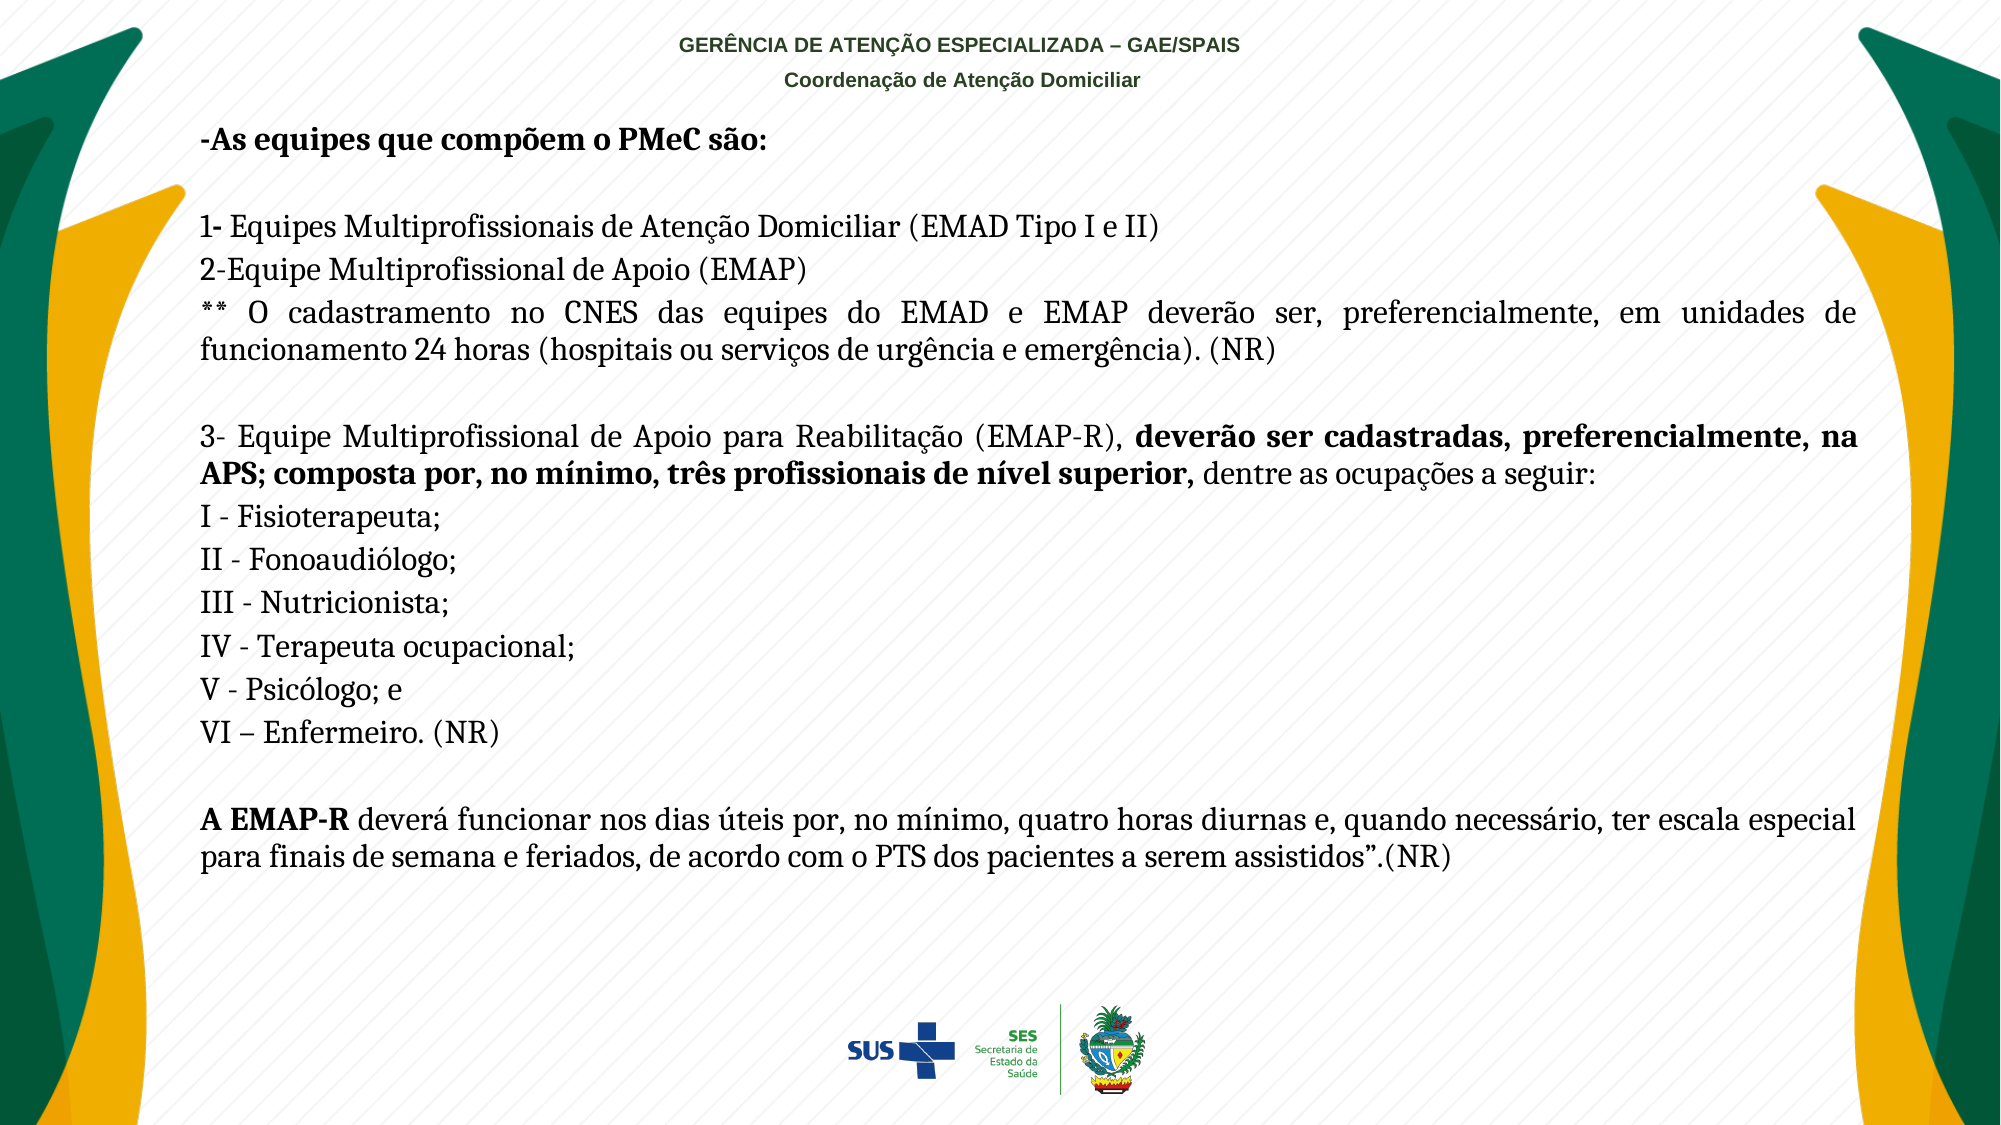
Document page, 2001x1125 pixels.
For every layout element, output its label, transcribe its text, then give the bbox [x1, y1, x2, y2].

picture [0, 0, 2001, 1125]
text_box GERÊNCIA DE ATENÇÃO ESPECIALIZADA – GAE/SPAIS Coordenação de Atenção Domiciliar [221, 24, 1698, 100]
text_box -As equipes que compõem o PMeC são: 1- Equipes Multiprofissionais de Atenção Domiciliar (EMAD Tipo I e II) 2-Equipe Multiprofissional de Apoio (EMAP) ** O cadastramento no CNES das equipes do EMAD e EMAP deverão ser, preferencialmente, em unidades de funcionamento 24 horas (hospitais ou serviços de urgência e emergência). (NR) 3- Equipe Multiprofissional de Apoio para Reabilitação (EMAP-R), deverão ser cadastradas, preferencialmente, na APS; composta por, no mínimo, três profissionais de nível superior, dentre as ocupações a seguir: I - Fisioterapeuta; II - Fonoaudiólogo; III - Nutricionista; IV - Terapeuta ocupacional; V - Psicólogo; e VI – Enfermeiro. (NR) A EMAP-R deverá funcionar nos dias úteis por, no mínimo, quatro horas diurnas e, quando necessário, ter escala especial para finais de semana e feriados, de acordo com o PTS dos pacientes a serem assistidos”.(NR) [185, 113, 1875, 1012]
